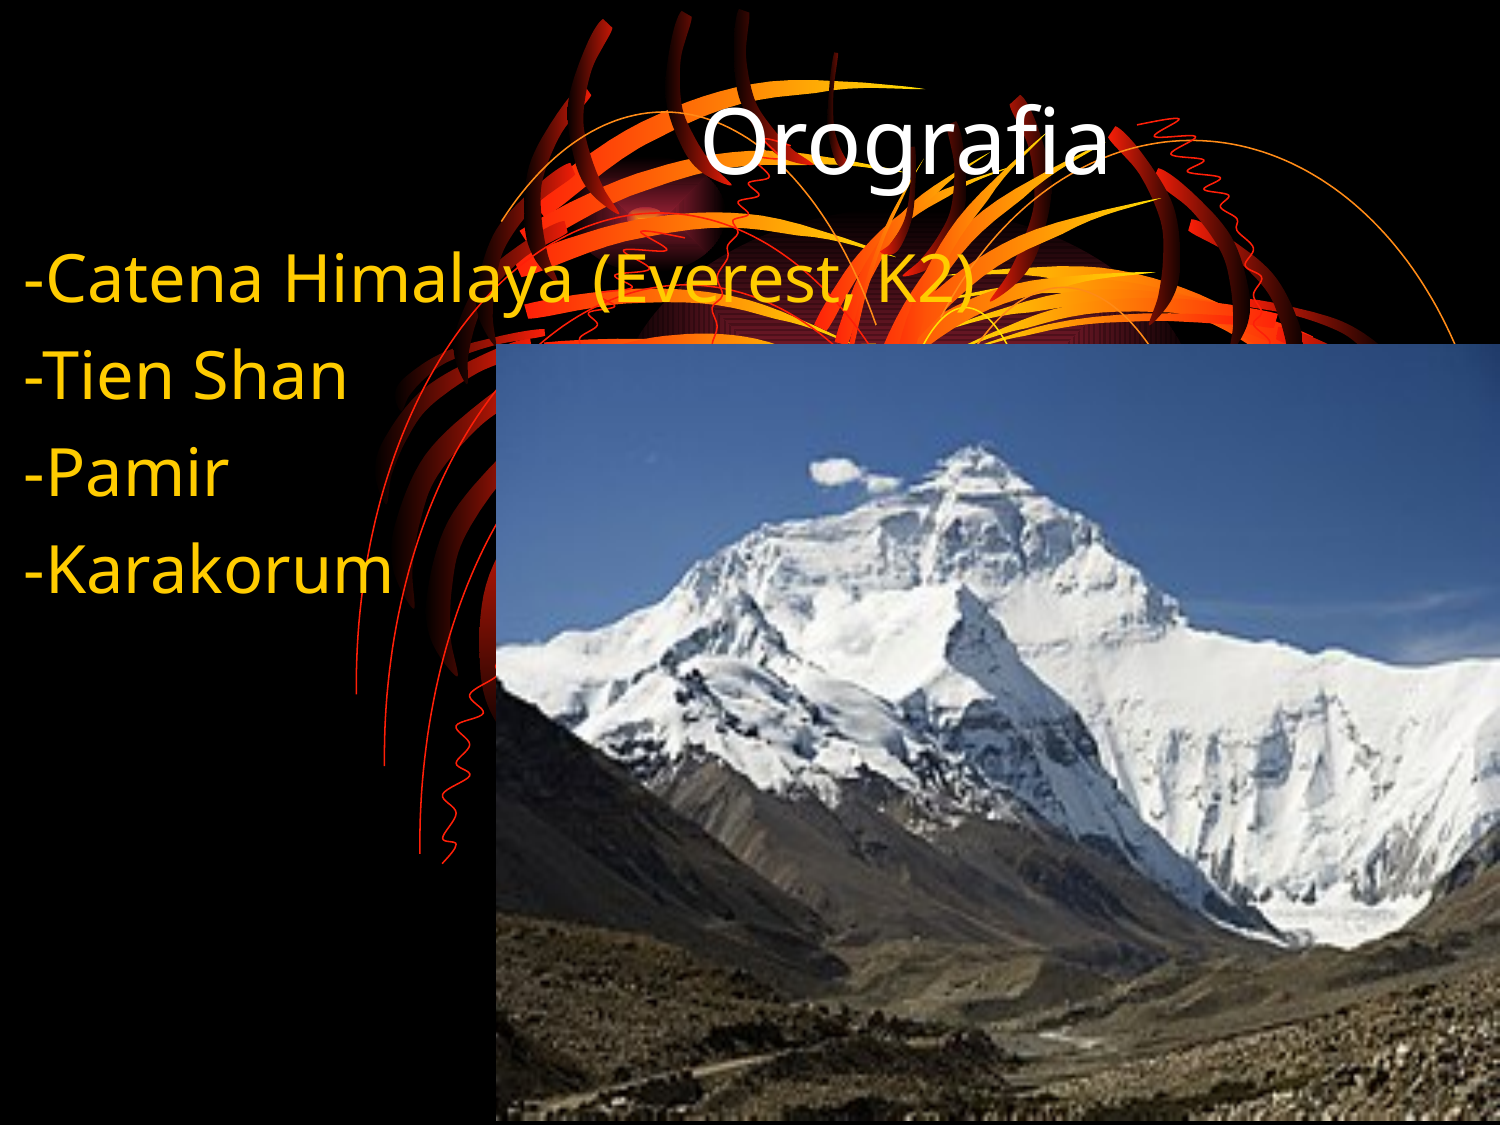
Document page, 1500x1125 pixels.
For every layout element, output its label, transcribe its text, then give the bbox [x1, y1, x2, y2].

list -Catena Himalaya (Everest, K2) -Tien Shan -Pamir -Karakorum [23, 236, 1477, 1125]
picture [496, 344, 1500, 1121]
title Orografia [118, 4, 1394, 236]
